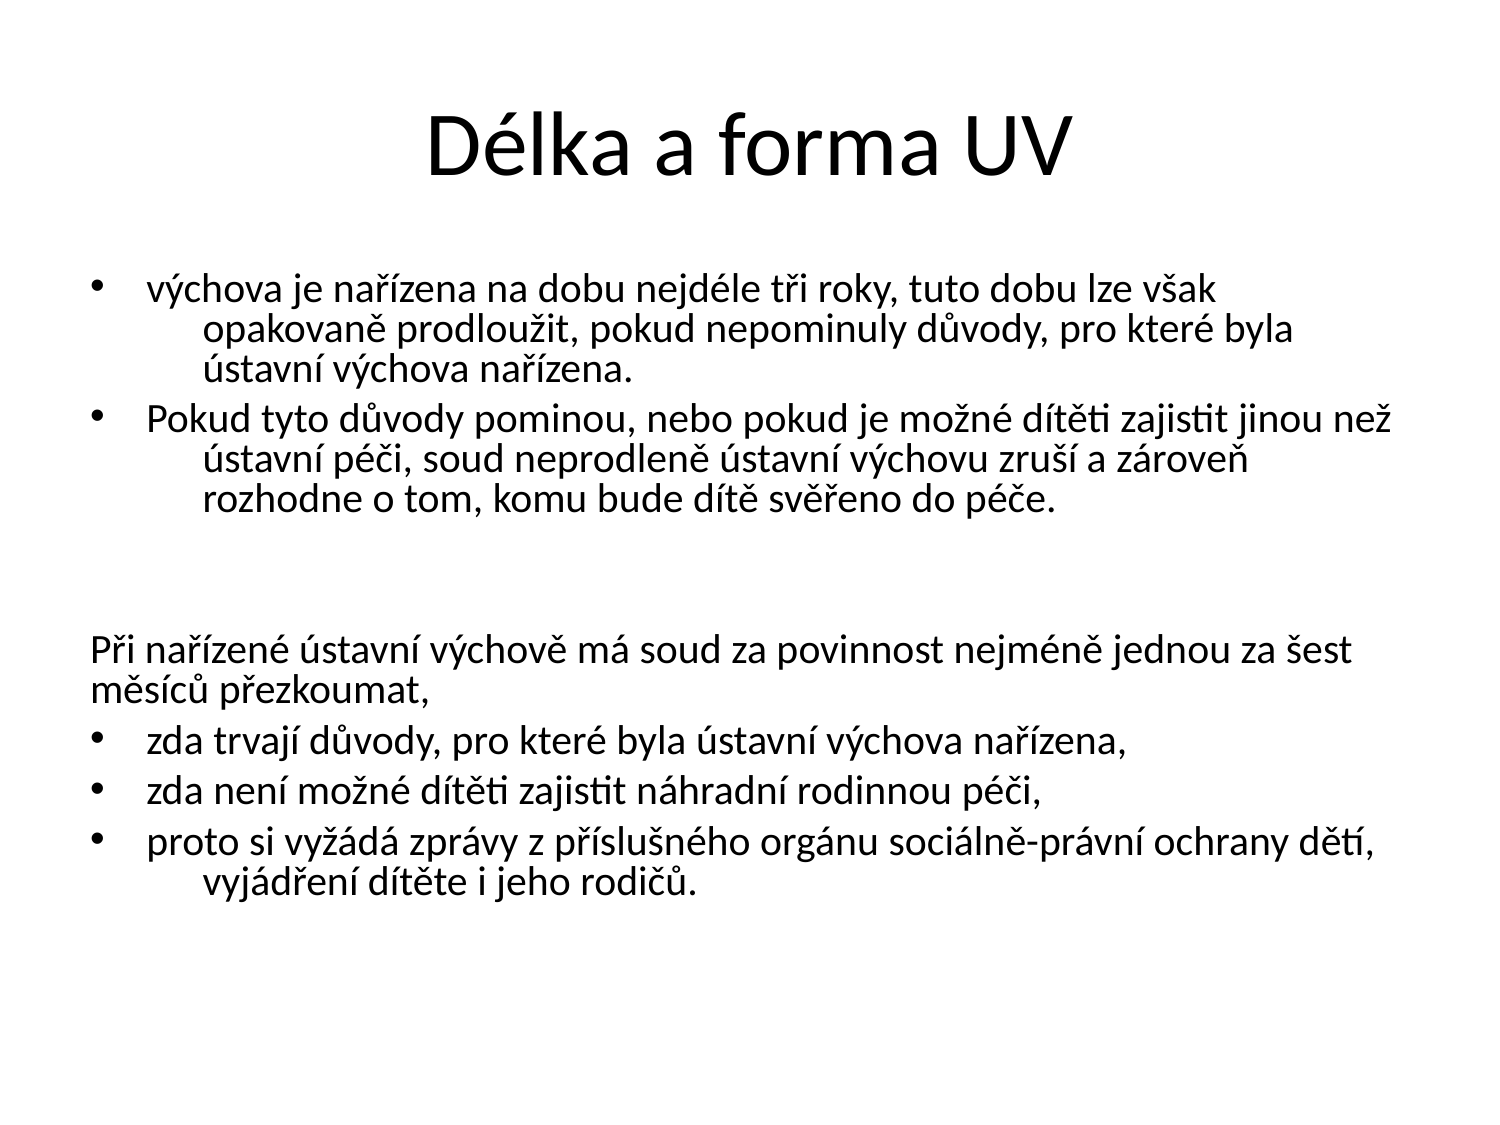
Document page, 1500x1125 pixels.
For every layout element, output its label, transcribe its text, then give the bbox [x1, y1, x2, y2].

title Délka a forma UV [75, 45, 1426, 233]
list výchova je nařízena na dobu nejdéle tři roky, tuto dobu lze však opakovaně prodloužit, pokud nepominuly důvody, pro které byla ústavní výchova nařízena. Pokud tyto důvody pominou, nebo pokud je možné dítěti zajistit jinou než ústavní péči, soud neprodleně ústavní výchovu zruší a zároveň rozhodne o tom, komu bude dítě svěřeno do péče. Při nařízené ústavní výchově má soud za povinnost nejméně jednou za šest měsíců přezkoumat, zda trvají důvody, pro které byla ústavní výchova nařízena, zda není možné dítěti zajistit náhradní rodinnou péči, proto si vyžádá zprávy z příslušného orgánu sociálně-právní ochrany dětí, vyjádření dítěte i jeho rodičů. [75, 262, 1426, 1005]
